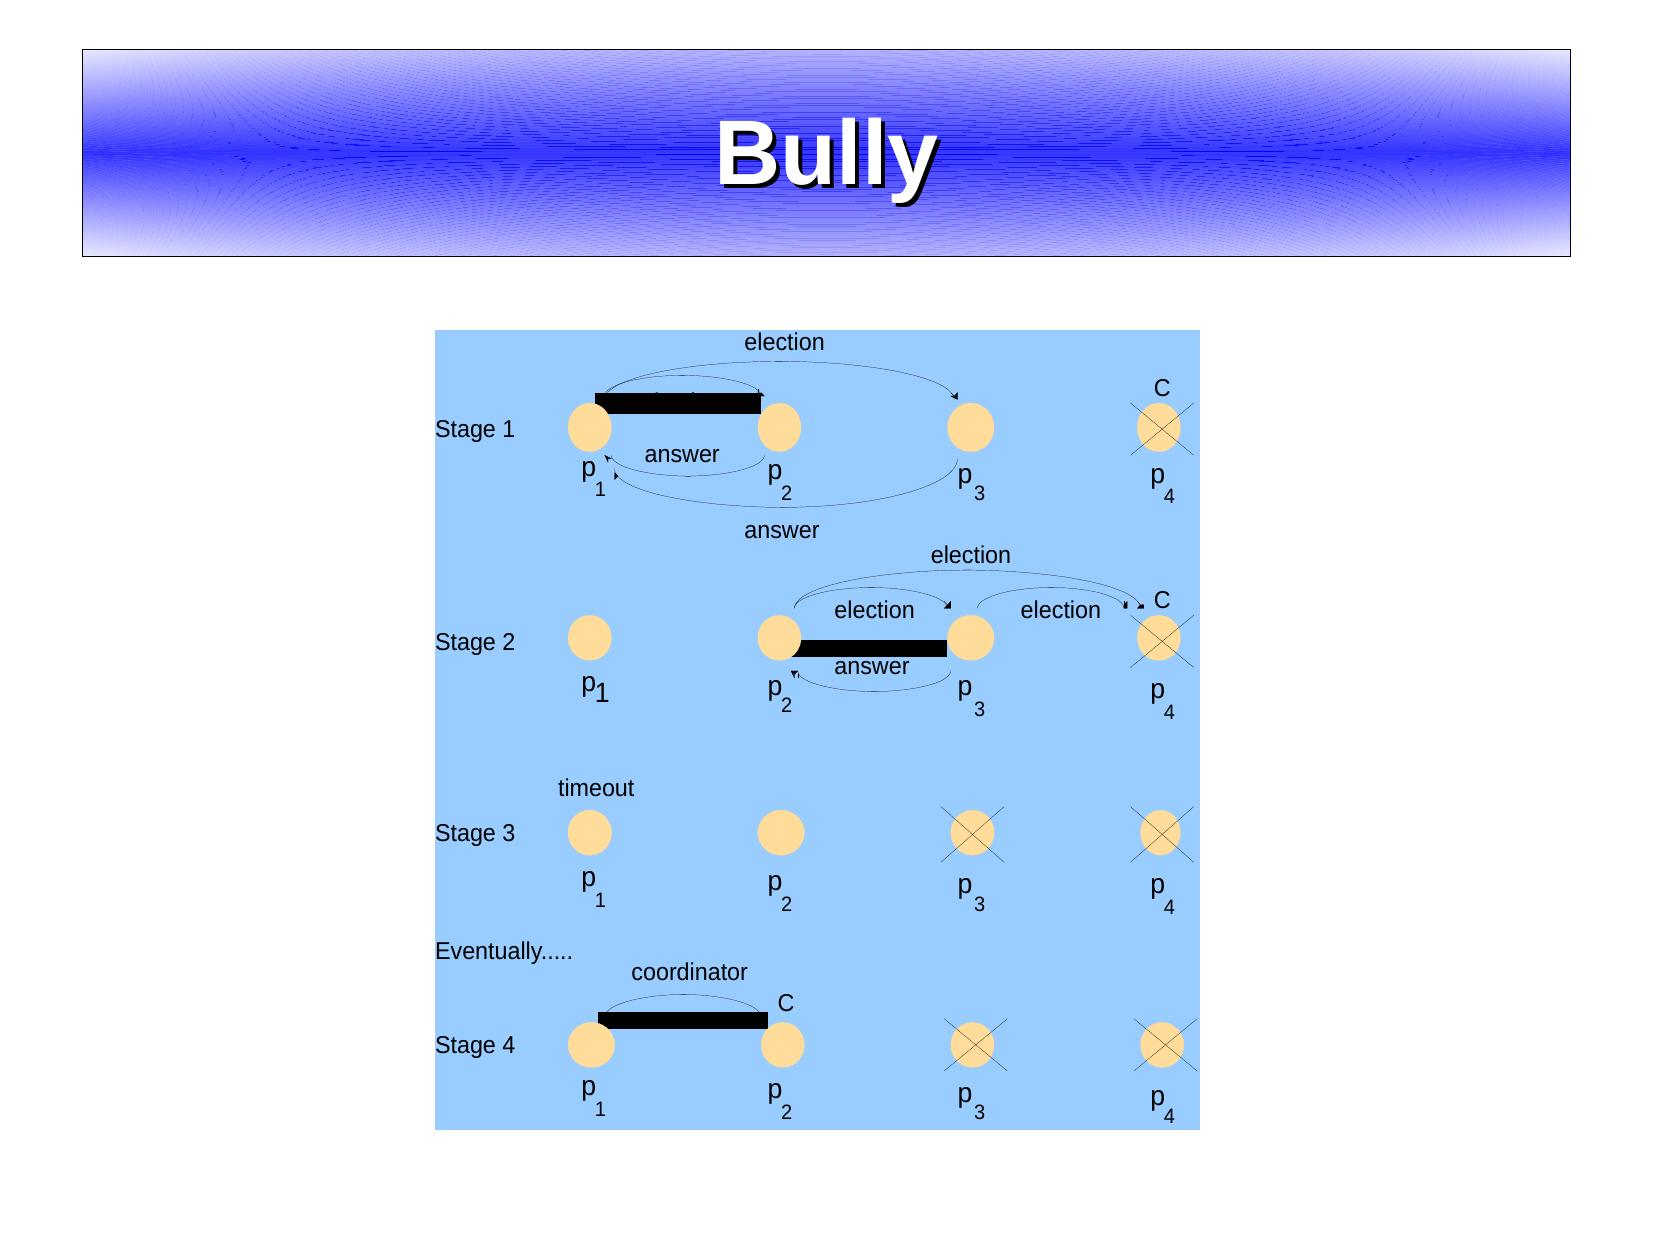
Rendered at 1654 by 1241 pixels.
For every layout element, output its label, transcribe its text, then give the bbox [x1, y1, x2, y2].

title Bully [82, 49, 1571, 257]
picture [435, 330, 1201, 1131]
